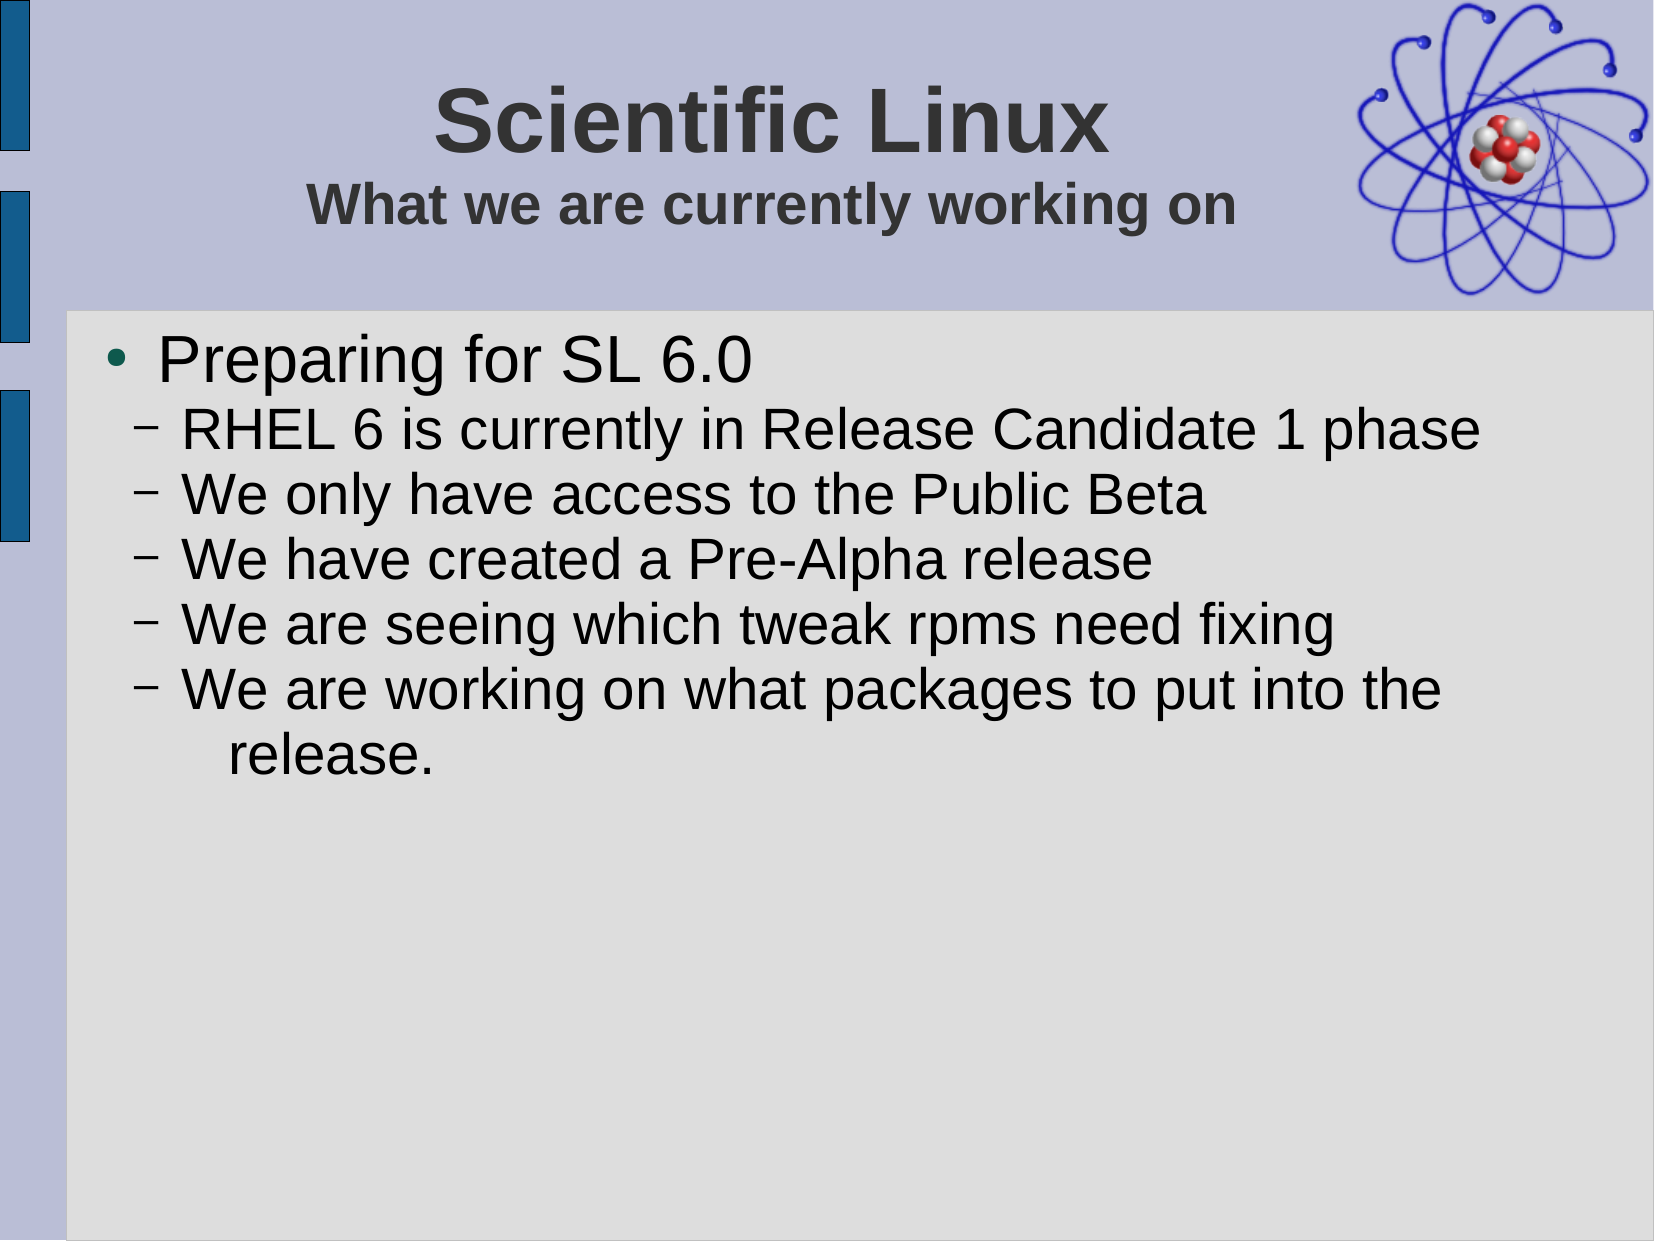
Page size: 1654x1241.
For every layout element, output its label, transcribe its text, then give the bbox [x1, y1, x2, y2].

title Scientific Linux What we are currently working on [82, 49, 1353, 257]
picture [1353, 0, 1654, 301]
list Preparing for SL 6.0 RHEL 6 is currently in Release Candidate 1 phase We only have access to the Public Beta We have created a Pre-Alpha release We are seeing which tweak rpms need fixing We are working on what packages to put into the release. [86, 321, 1576, 1045]
